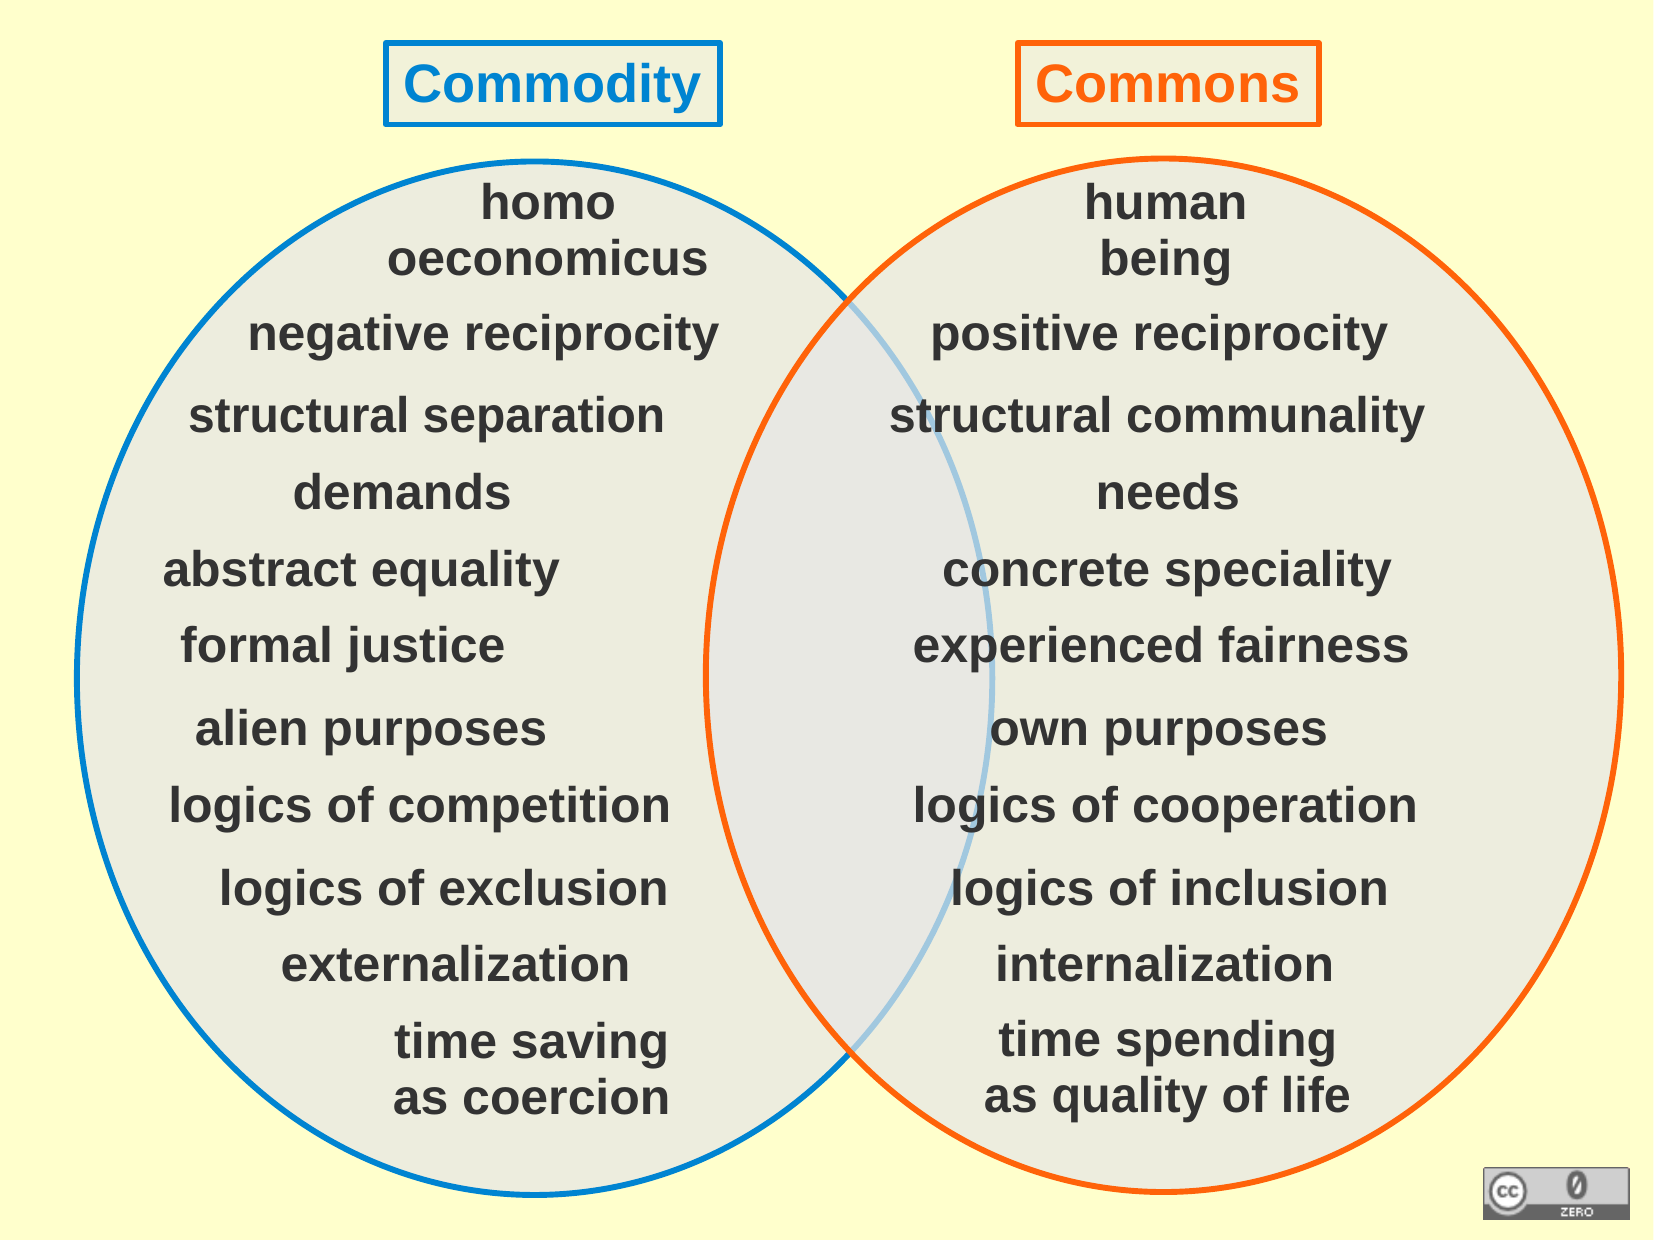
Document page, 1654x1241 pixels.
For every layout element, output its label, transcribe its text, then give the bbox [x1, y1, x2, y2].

text_box formal justice [165, 610, 521, 682]
text_box homo oeconomicus [372, 167, 724, 295]
text_box logics of competition [153, 770, 687, 842]
text_box Commons [1017, 42, 1319, 125]
text_box time saving as coercion [378, 1005, 686, 1134]
text_box experienced fairness [897, 610, 1425, 682]
text_box time spending as quality of life [969, 1003, 1367, 1132]
text_box human being [1069, 167, 1263, 295]
text_box abstract equality [147, 533, 575, 605]
picture [1483, 1167, 1630, 1220]
text_box own purposes [974, 692, 1343, 765]
text_box logics of inclusion [935, 852, 1405, 924]
text_box concrete speciality [927, 533, 1408, 605]
text_box alien purposes [180, 692, 563, 765]
text_box [1080, 158, 1247, 167]
text_box demands [277, 456, 527, 528]
text_box structural communality [874, 379, 1442, 452]
text_box internalization [980, 929, 1350, 1001]
text_box needs [1080, 456, 1255, 528]
text_box positive reciprocity [915, 297, 1404, 369]
text_box logics of cooperation [897, 770, 1434, 842]
text_box Commodity [385, 42, 721, 125]
text_box [467, 161, 602, 167]
text_box [76, 169, 1622, 1195]
text_box structural separation [173, 379, 681, 451]
text_box negative reciprocity [232, 297, 735, 369]
text_box logics of exclusion [204, 852, 685, 924]
text_box externalization [265, 929, 646, 1001]
